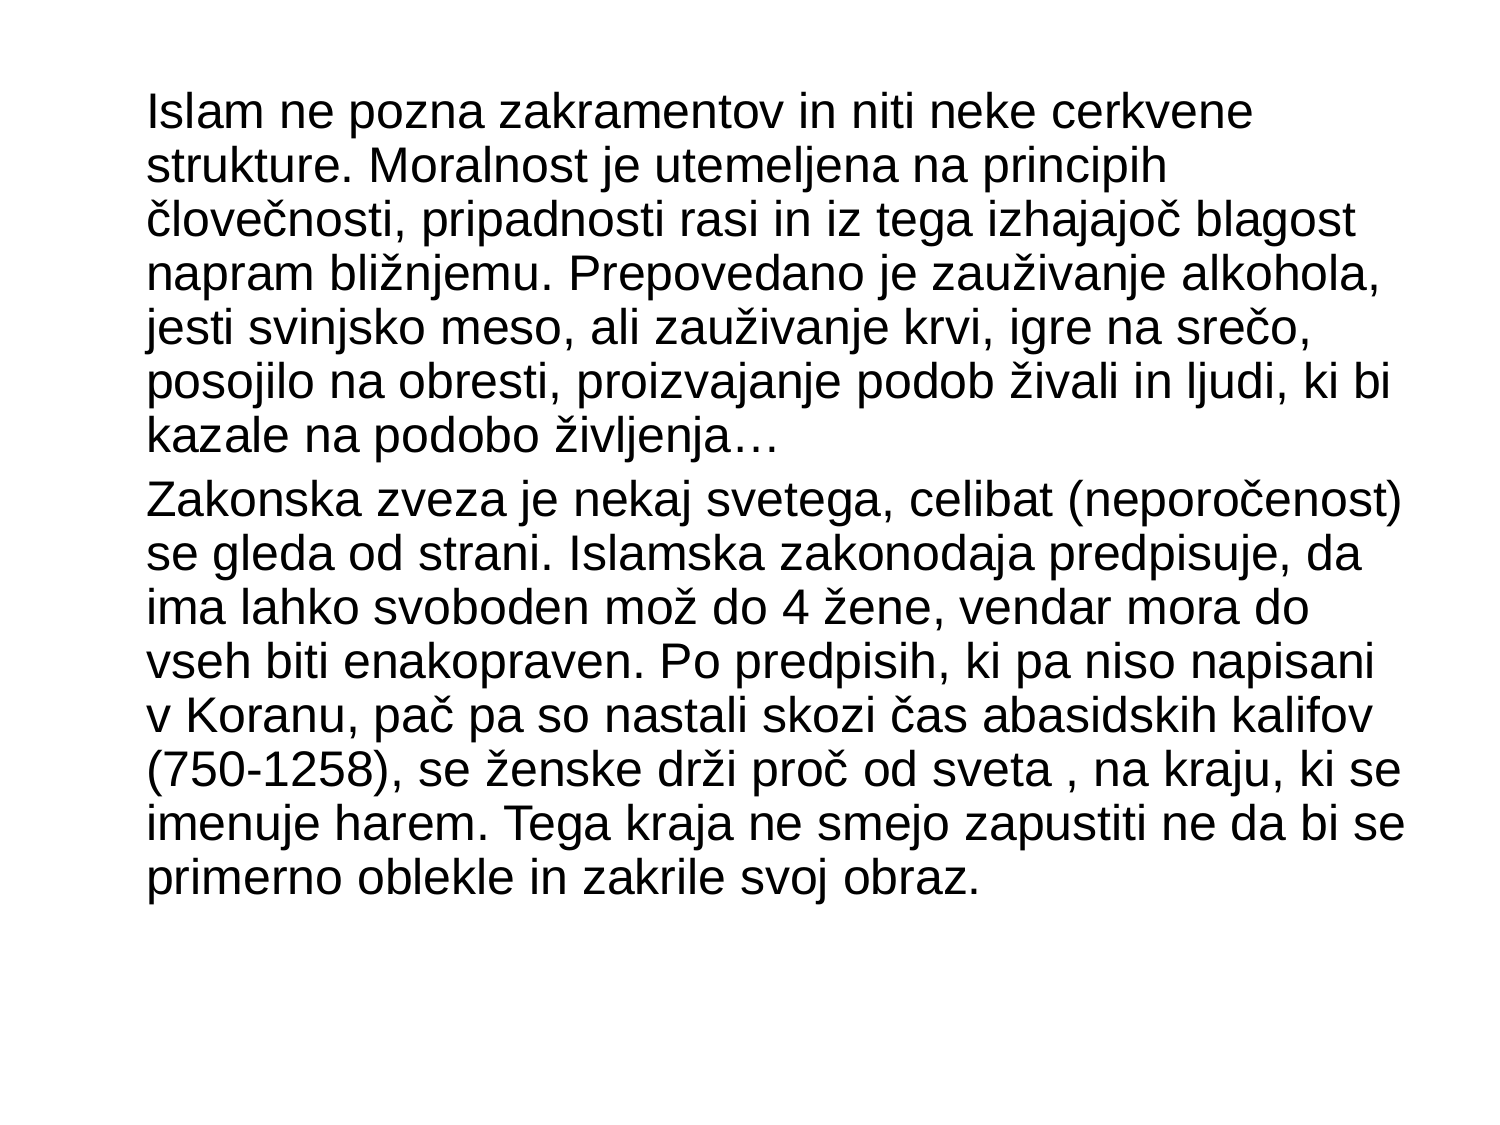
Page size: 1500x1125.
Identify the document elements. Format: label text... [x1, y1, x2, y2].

list Islam ne pozna zakramentov in niti neke cerkvene strukture. Moralnost je utemeljena na principih človečnosti, pripadnosti rasi in iz tega izhajajoč blagost napram bližnjemu. Prepovedano je zauživanje alkohola, jesti svinjsko meso, ali zauživanje krvi, igre na srečo, posojilo na obresti, proizvajanje podob živali in ljudi, ki bi kazale na podobo življenja… Zakonska zveza je nekaj svetega, celibat (neporočenost) se gleda od strani. Islamska zakonodaja predpisuje, da ima lahko svoboden mož do 4 žene, vendar mora do vseh biti enakopraven. Po predpisih, ki pa niso napisani v Koranu, pač pa so nastali skozi čas abasidskih kalifov (750-1258), se ženske drži proč od sveta , na kraju, ki se imenuje harem. Tega kraja ne smejo zapustiti ne da bi se primerno oblekle in zakrile svoj obraz. [75, 78, 1425, 1005]
